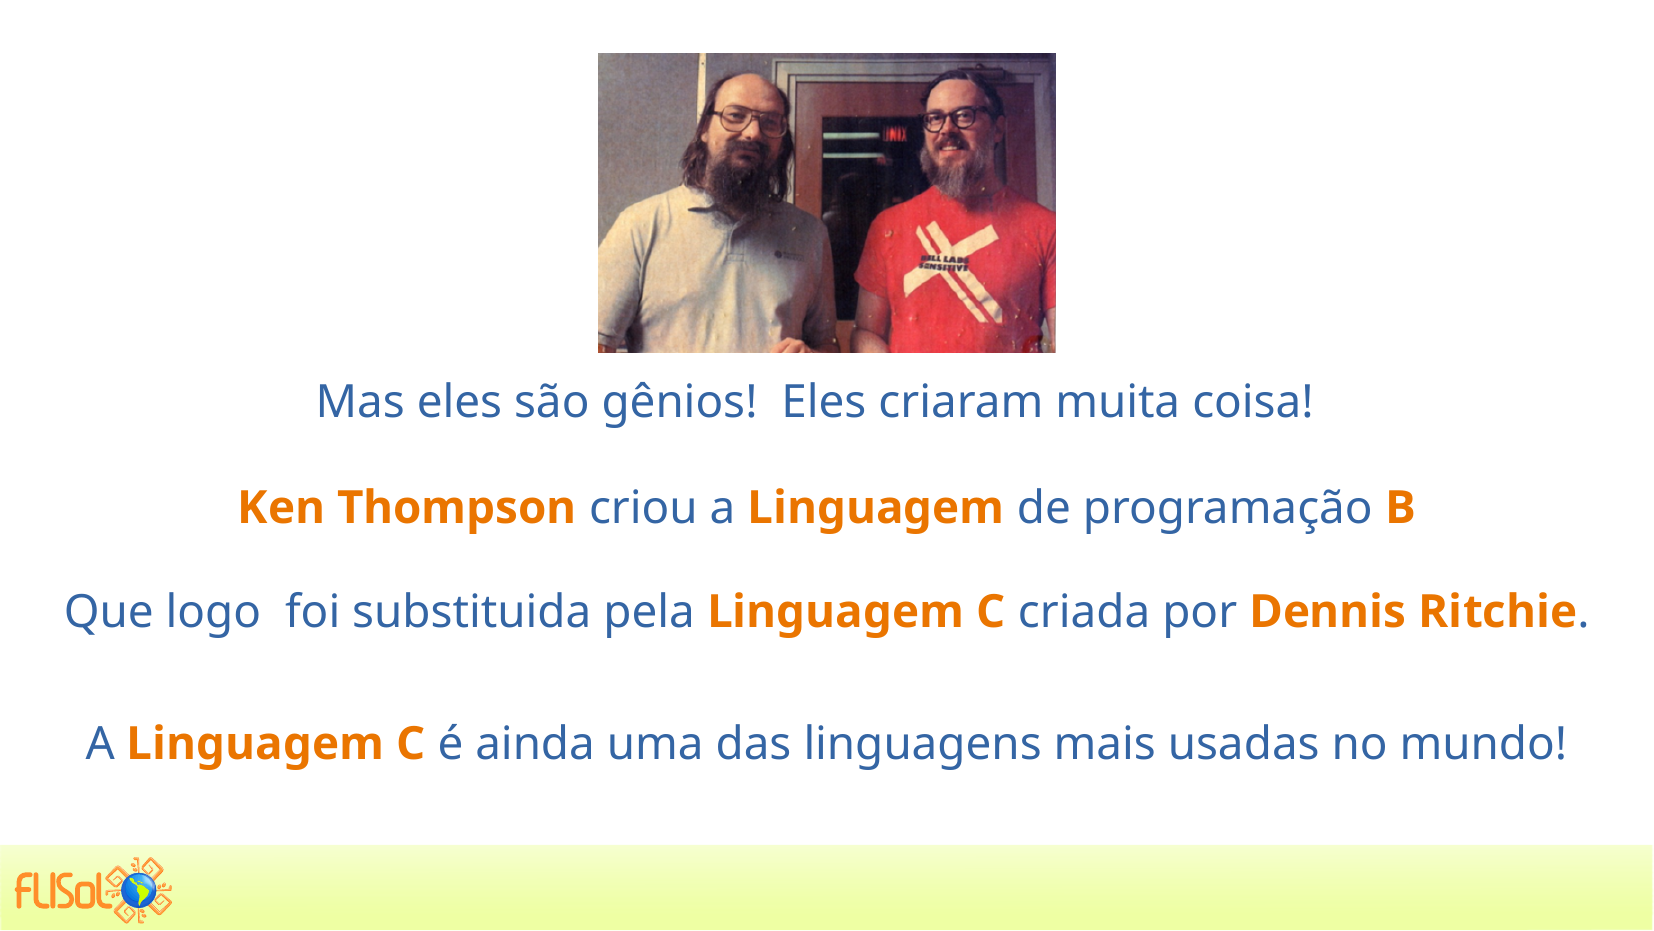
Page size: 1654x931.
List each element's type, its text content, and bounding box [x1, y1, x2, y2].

text_box A Linguagem C é ainda uma das linguagens mais usadas no mundo! [29, 708, 1625, 776]
picture [598, 53, 1056, 353]
text_box Mas eles são gênios! Eles criaram muita coisa! [29, 366, 1625, 434]
text_box Que logo foi substituida pela Linguagem C criada por Dennis Ritchie. [29, 576, 1625, 644]
text_box [0, 844, 1654, 931]
text_box Ken Thompson criou a Linguagem de programação B [29, 472, 1625, 540]
